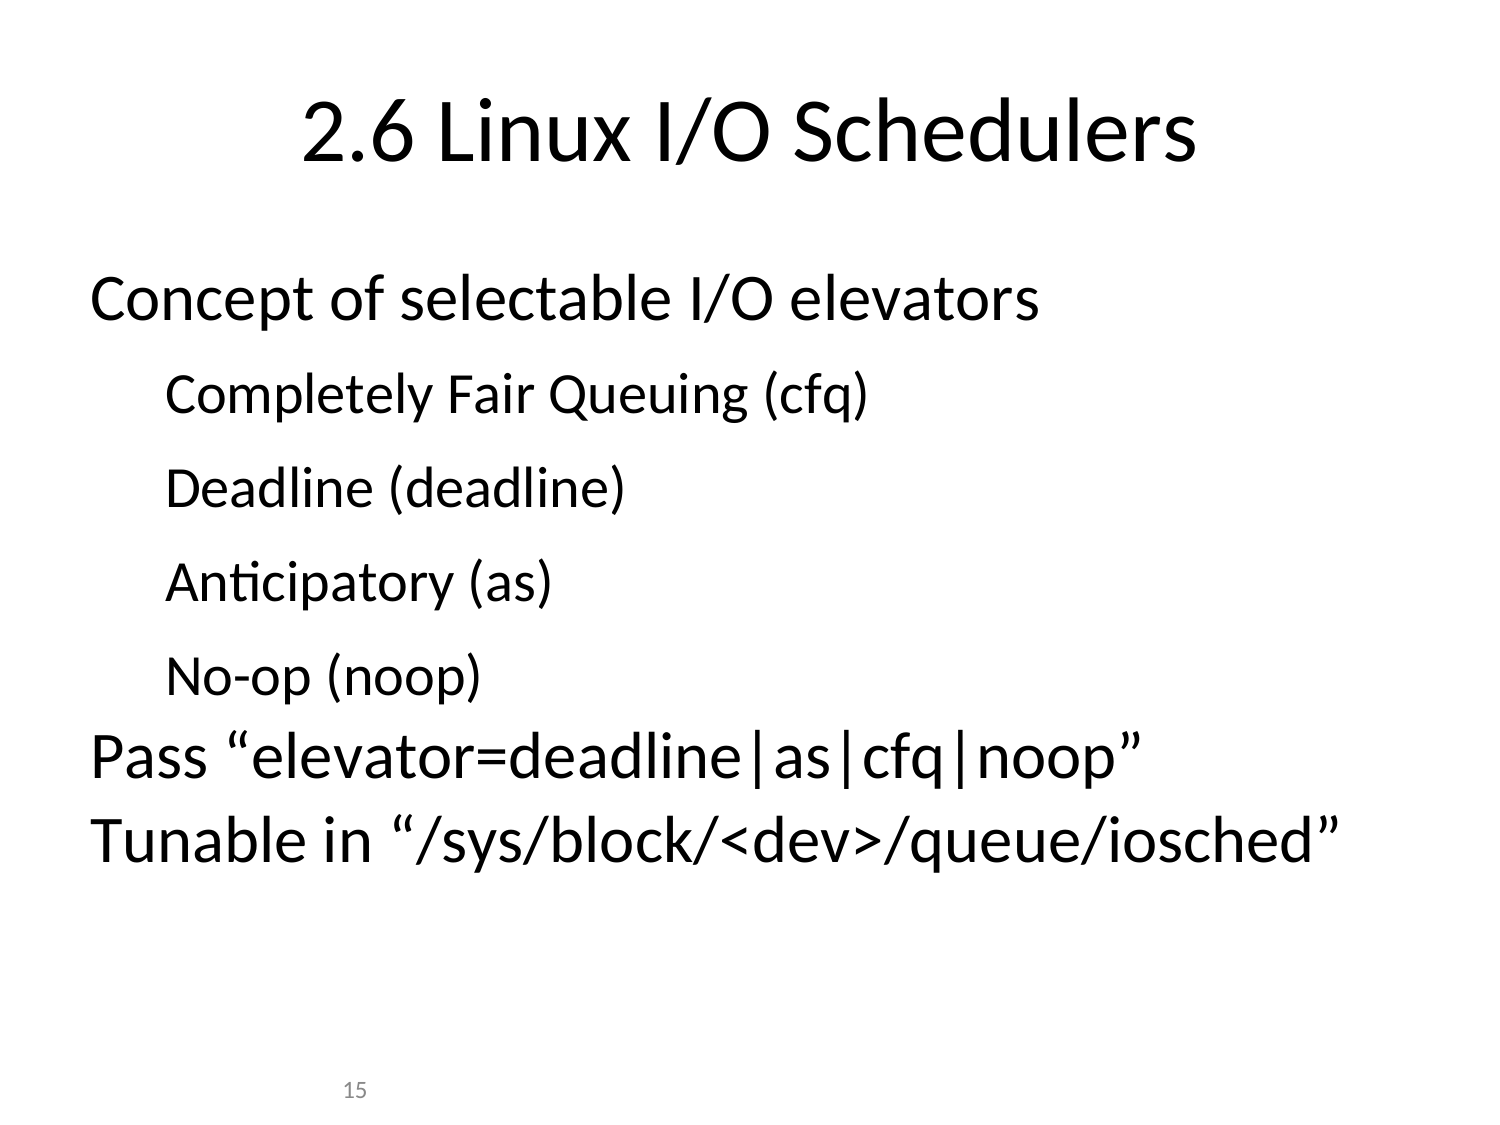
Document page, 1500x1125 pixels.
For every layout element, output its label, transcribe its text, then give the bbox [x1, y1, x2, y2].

text_box 2.6 Linux I/O Schedulers [75, 45, 1426, 233]
text_box Concept of selectable I/O elevators Completely Fair Queuing (cfq)‏ Deadline (deadline)‏ Anticipatory (as)‏ No-op (noop)‏ Pass “elevator=deadline|as|cfq|noop” Tunable in “/sys/block/<dev>/queue/iosched” [75, 262, 1426, 1005]
text_box <number> [327, 1074, 1207, 1111]
